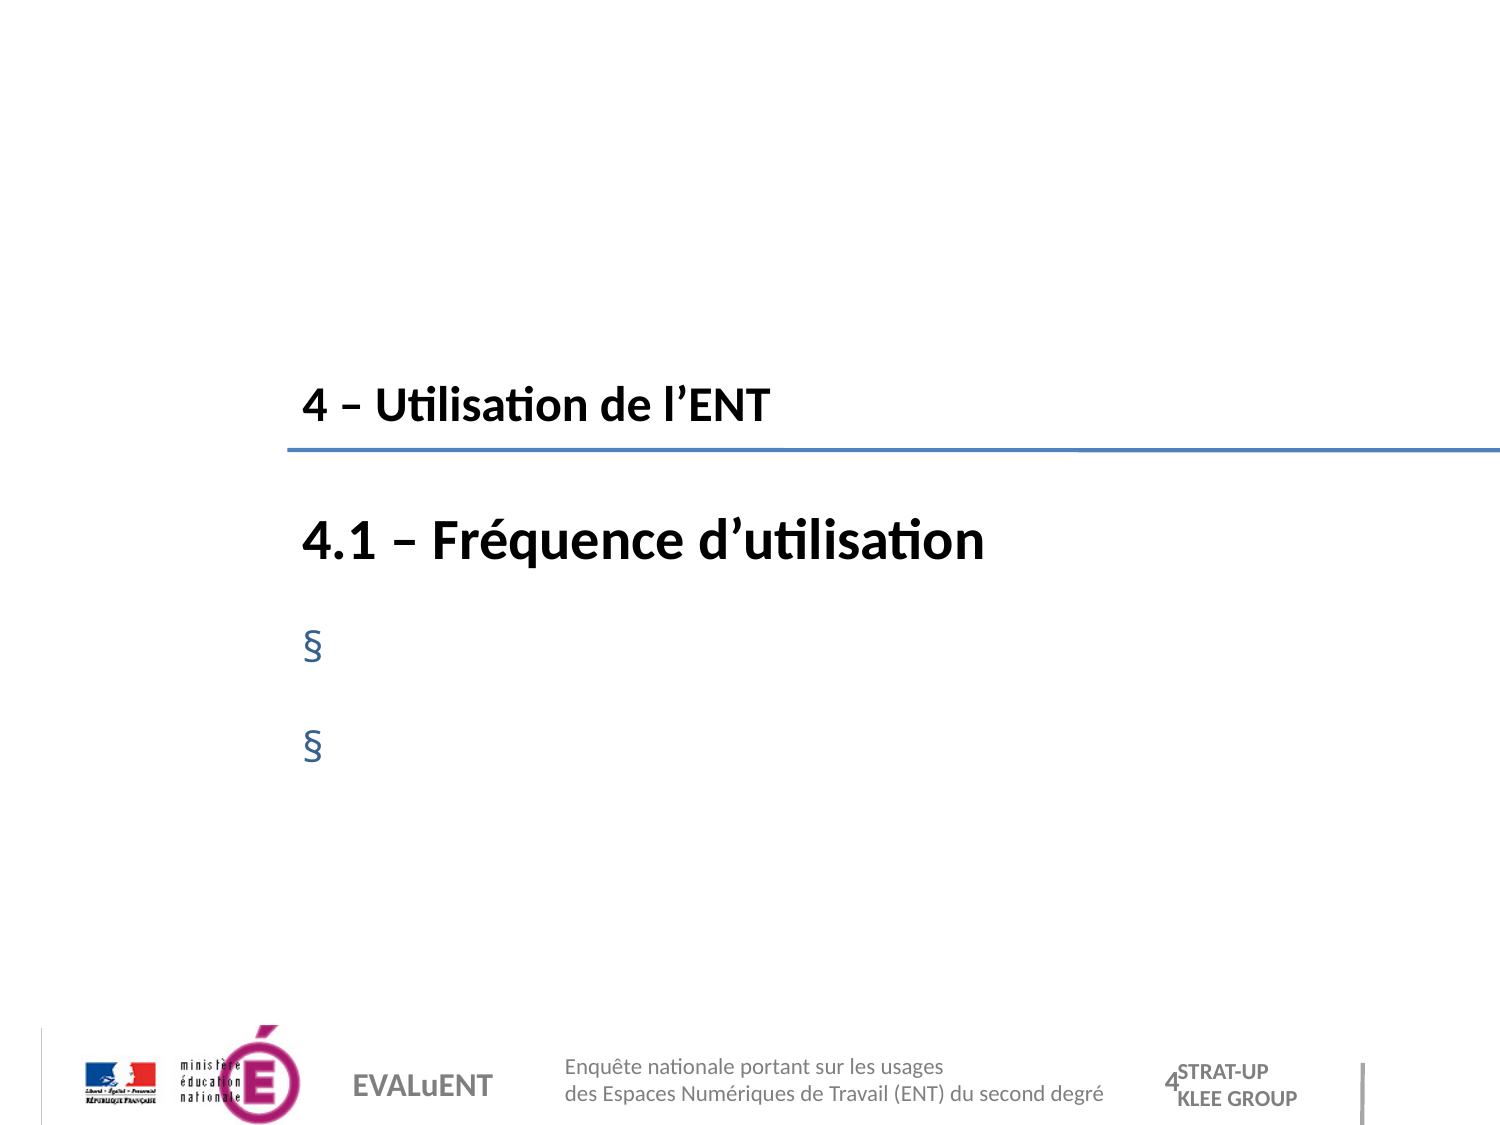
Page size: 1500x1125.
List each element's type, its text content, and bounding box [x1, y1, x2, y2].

text_box [1074, 1050, 1426, 1110]
text_box 4 – Utilisation de l’ENT 4.1 – Fréquence d’utilisation [287, 303, 1438, 775]
